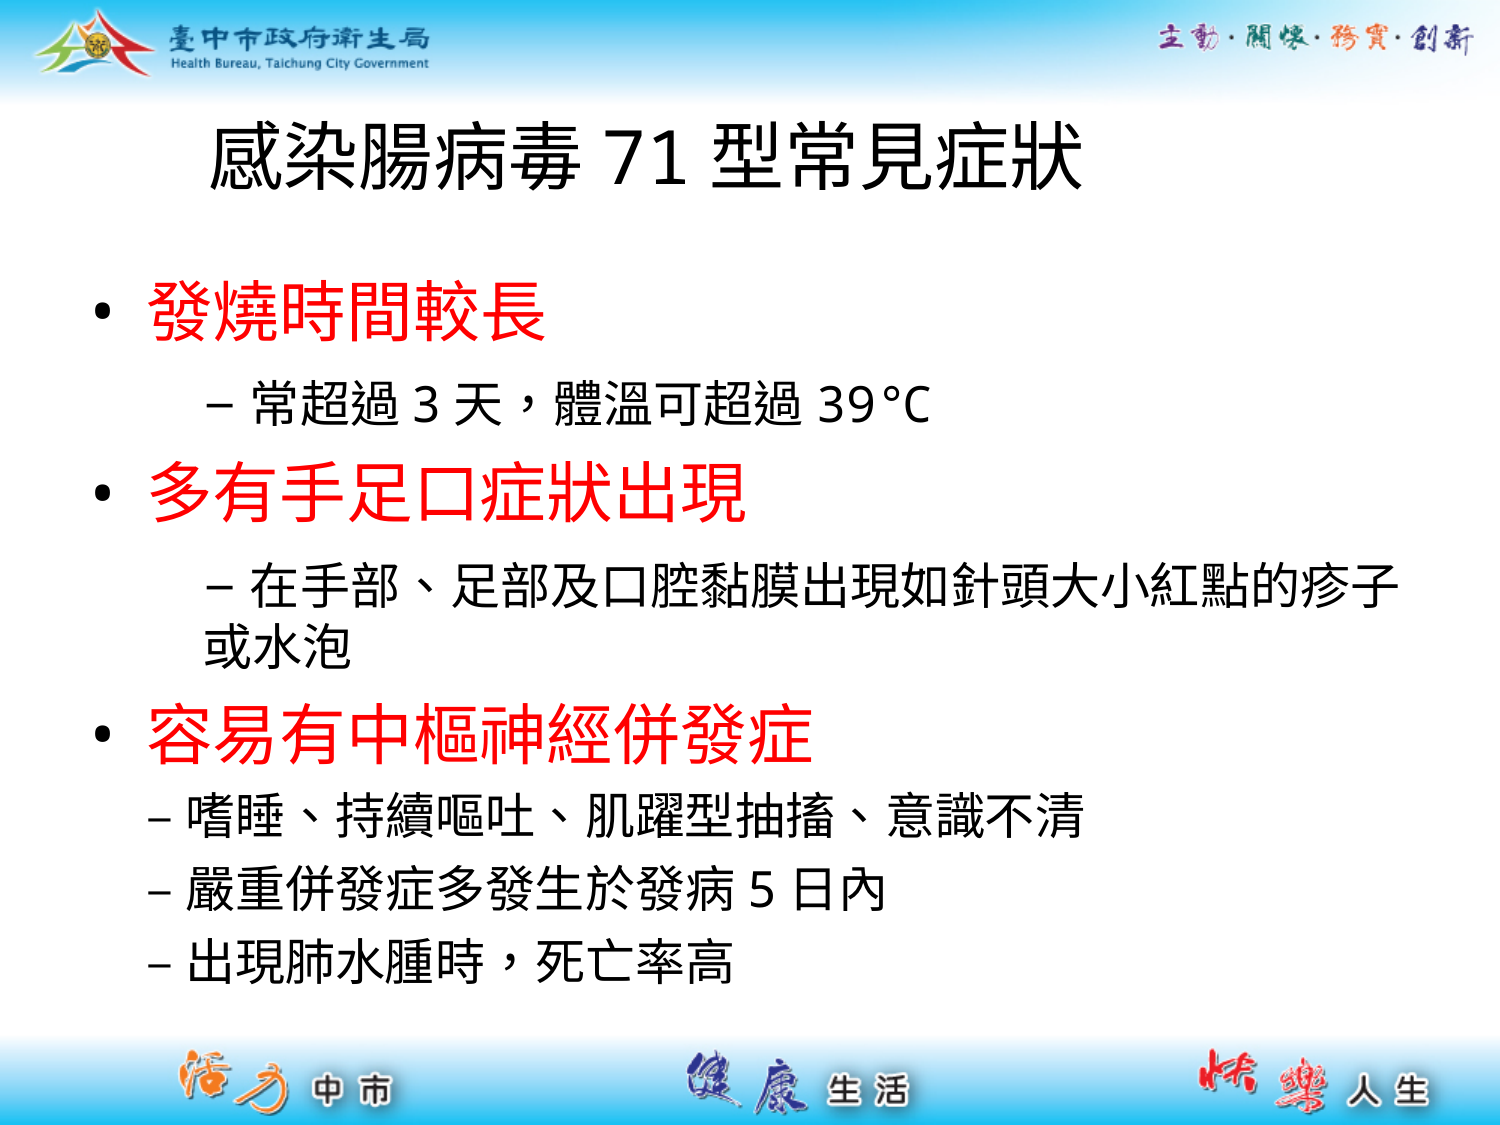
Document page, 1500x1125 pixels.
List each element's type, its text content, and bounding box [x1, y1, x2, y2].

list 發燒時間較長 –常超過3天，體溫可超過39℃ 多有手足口症狀出現 –在手部、足部及口腔黏膜出現如針頭大小紅點的疹子或水泡 容易有中樞神經併發症 –嗜睡、持續嘔吐、肌躍型抽搐、意識不清 –嚴重併發症多發生於發病5日內 –出現肺水腫時，死亡率高 [75, 262, 1426, 1005]
title 感染腸病毒71型常見症狀 [75, 101, 1426, 233]
